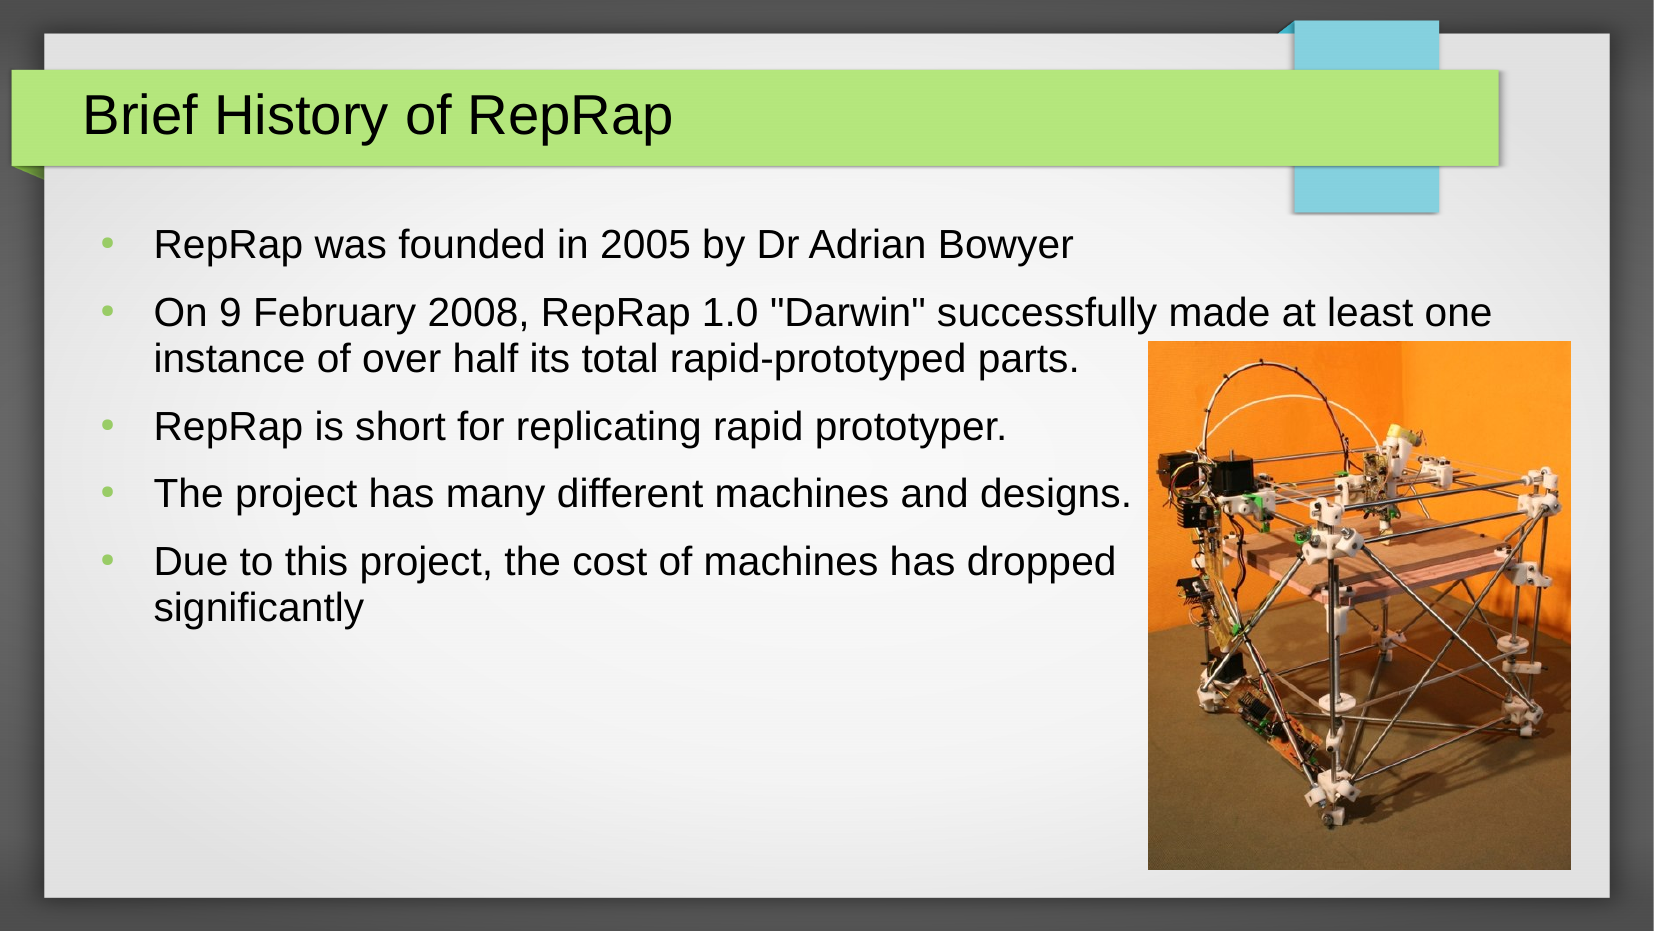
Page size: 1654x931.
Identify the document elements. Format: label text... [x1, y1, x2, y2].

list RepRap was founded in 2005 by Dr Adrian Bowyer On 9 February 2008, RepRap 1.0 "Darwin" successfully made at least one instance of over half its total rapid-prototyped parts. RepRap is short for replicating rapid prototyper. The project has many different machines and designs. Due to this project, the cost of machines has dropped significantly [82, 221, 1571, 761]
title Brief History of RepRap [82, 70, 1264, 160]
picture [0, 0, 1654, 931]
